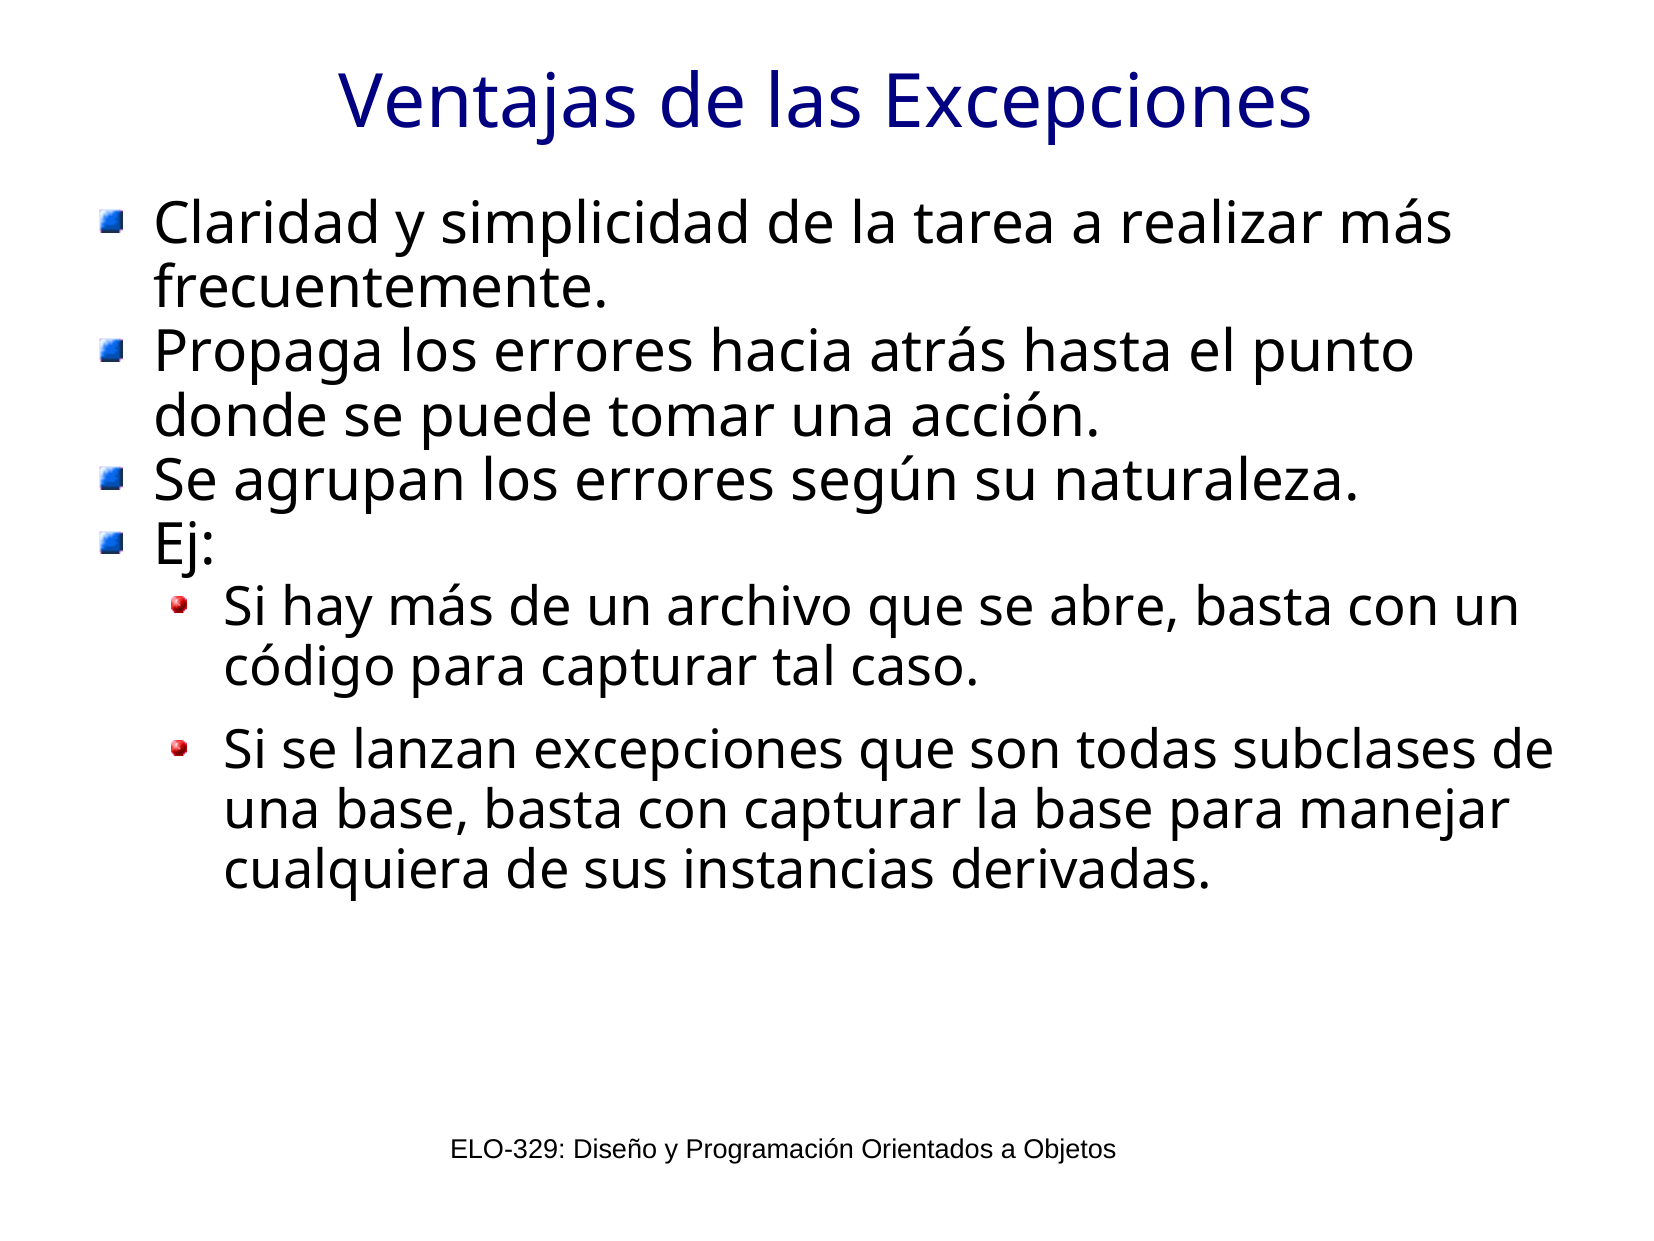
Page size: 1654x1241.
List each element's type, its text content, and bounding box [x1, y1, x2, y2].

list Claridad y simplicidad de la tarea a realizar más frecuentemente. Propaga los errores hacia atrás hasta el punto donde se puede tomar una acción. Se agrupan los errores según su naturaleza. Ej: Si hay más de un archivo que se abre, basta con un código para capturar tal caso. Si se lanzan excepciones que son todas subclases de una base, basta con capturar la base para manejar cualquiera de sus instancias derivadas. [82, 187, 1571, 1124]
title Ventajas de las Excepciones [82, 49, 1571, 151]
